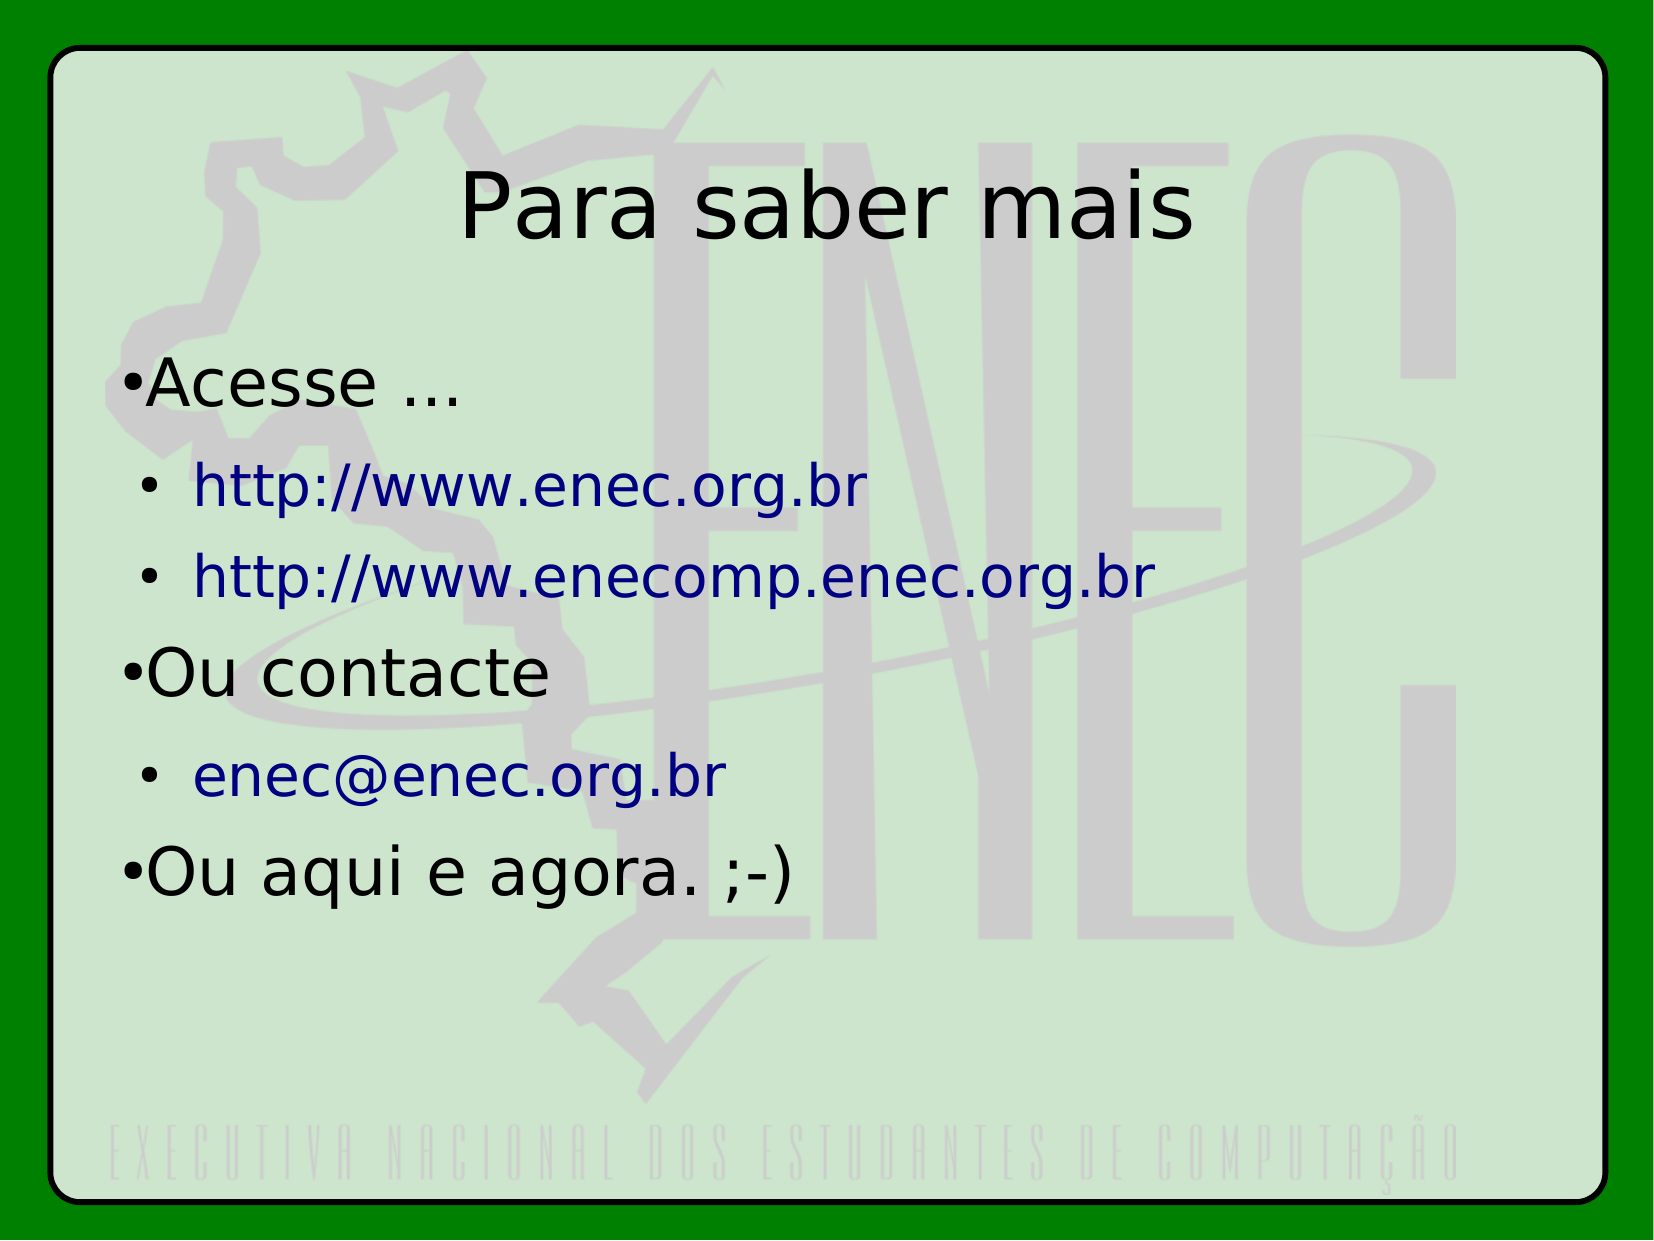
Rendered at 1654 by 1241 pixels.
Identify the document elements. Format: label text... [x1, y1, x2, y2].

list Acesse ... http://www.enec.org.br http://www.enecomp.enec.org.br Ou contacte enec@enec.org.br Ou aqui e agora. ;-) [121, 344, 1534, 1127]
title Para saber mais [121, 102, 1534, 311]
